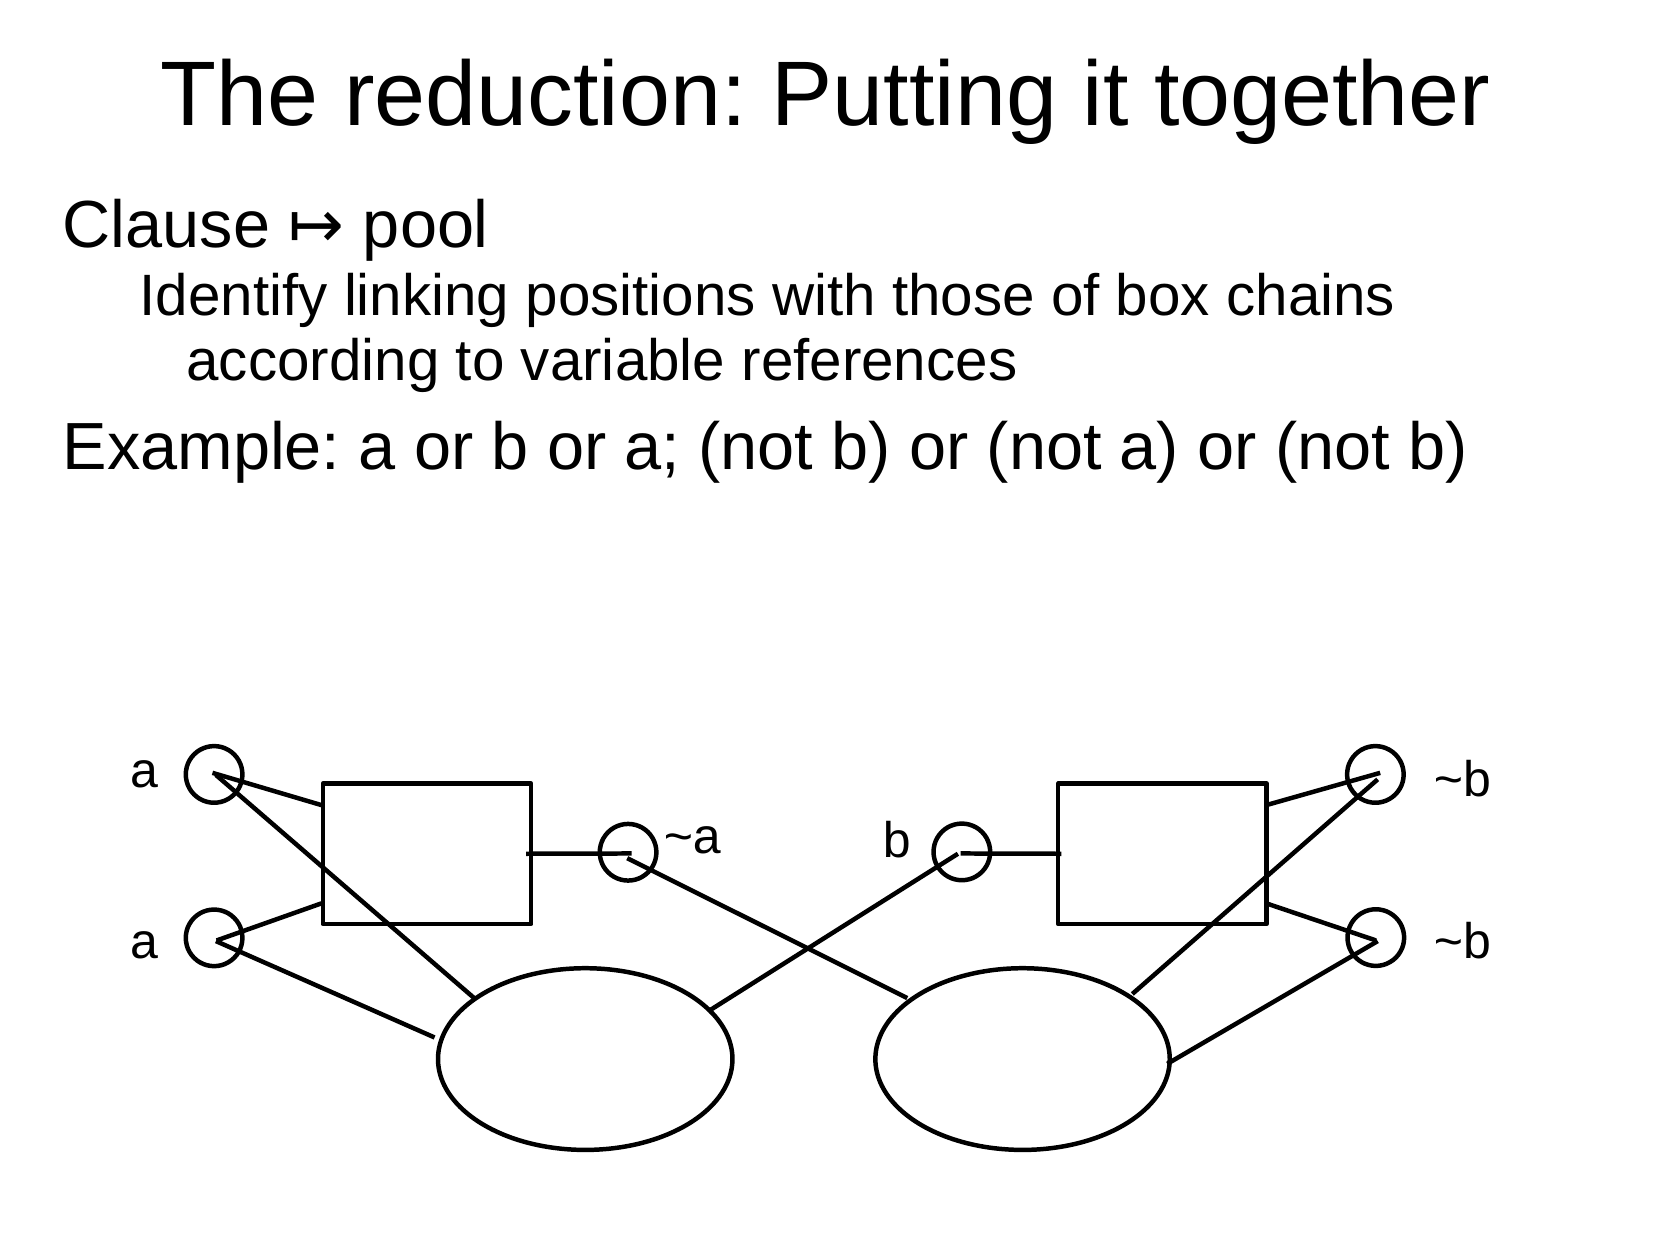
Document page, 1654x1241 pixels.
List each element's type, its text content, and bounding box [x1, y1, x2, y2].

text_box b [868, 774, 944, 893]
text_box a [115, 875, 192, 993]
text_box a [115, 704, 192, 823]
title The reduction: Putting it together [0, 7, 1654, 181]
text_box ~a [649, 770, 764, 888]
list Clause ↦ pool Identify linking positions with those of box chains according to variable references Example: a or b or a; (not b) or (not a) or (not b)‏ [45, 187, 1609, 1226]
text_box ~b [1419, 875, 1534, 993]
text_box ~b [1419, 713, 1534, 831]
